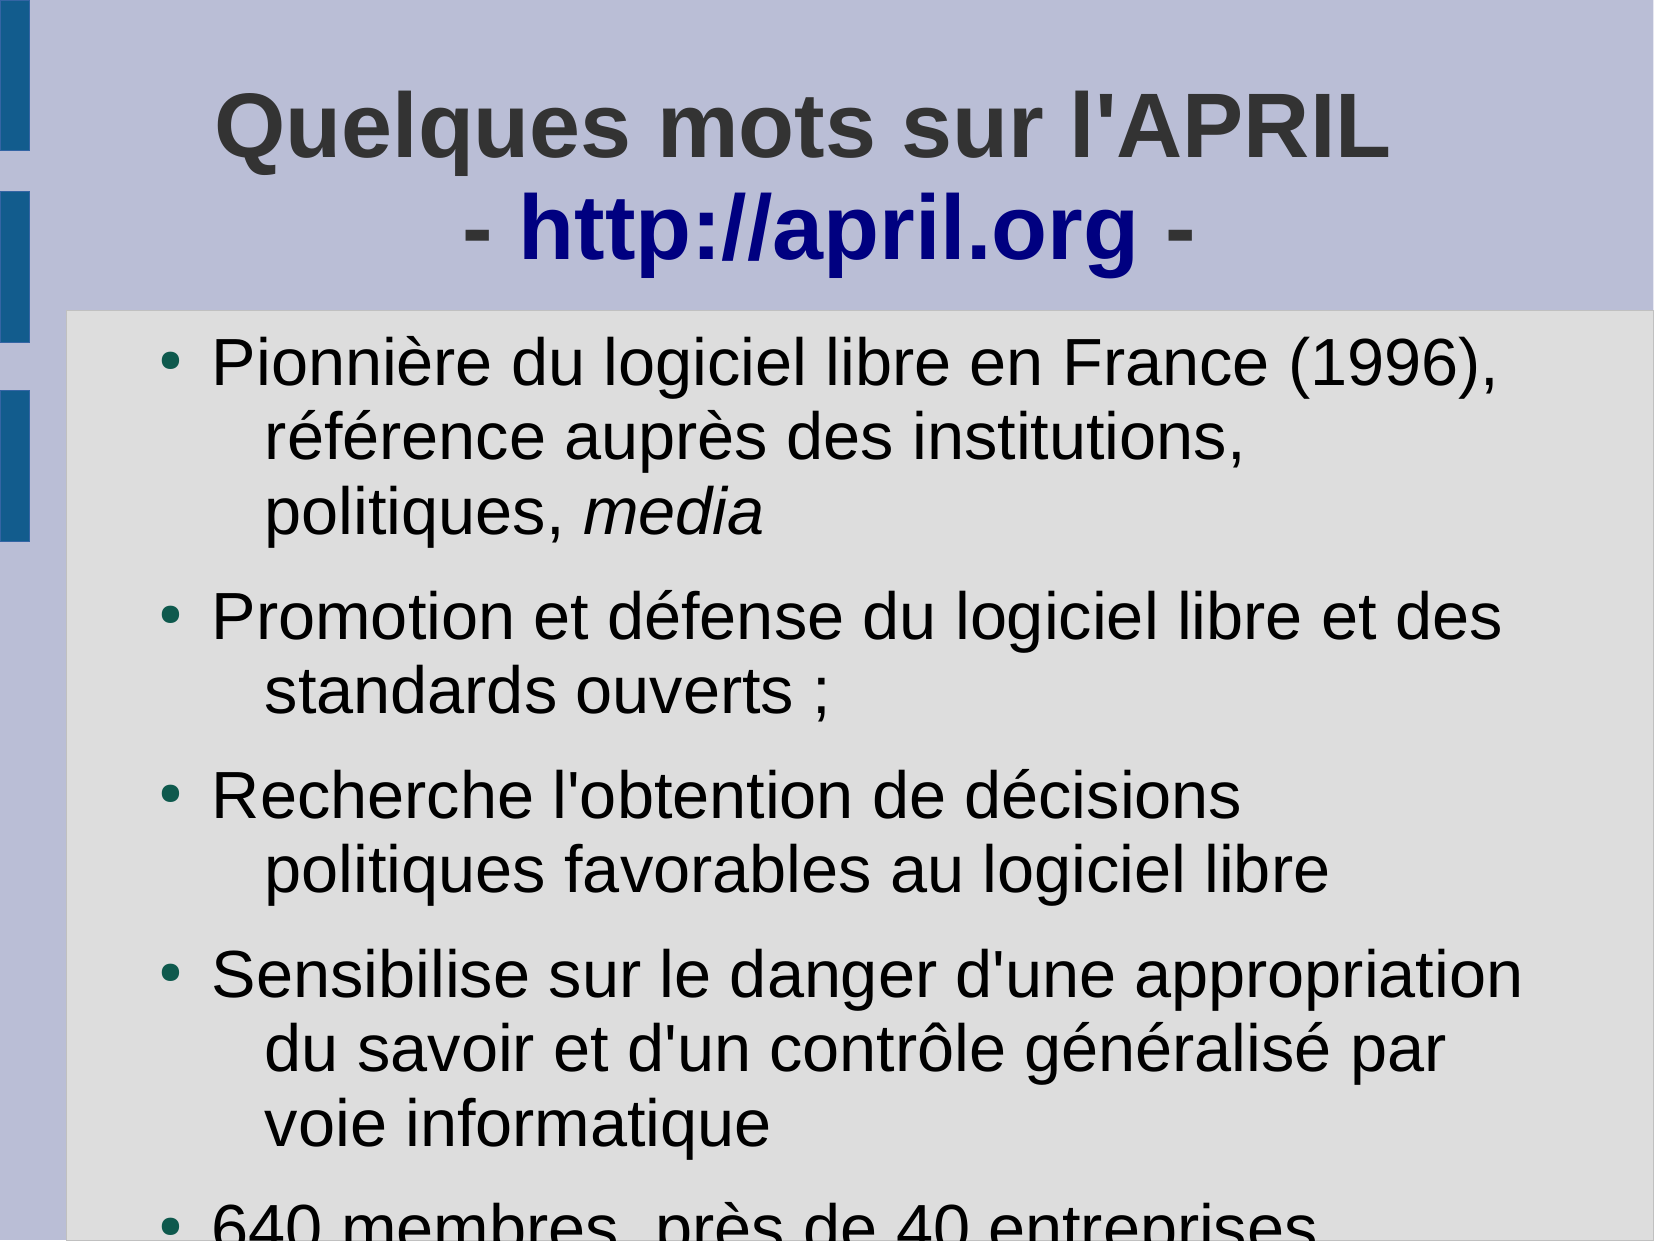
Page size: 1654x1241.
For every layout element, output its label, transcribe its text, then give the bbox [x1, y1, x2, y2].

list Pionnière du logiciel libre en France (1996), référence auprès des institutions, politiques, media Promotion et défense du logiciel libre et des standards ouverts ; Recherche l'obtention de décisions politiques favorables au logiciel libre Sensibilise sur le danger d'une appropriation du savoir et d'un contrôle généralisé par voie informatique 640 membres, près de 40 entreprises (toutes tailles) [123, 324, 1536, 1193]
title Quelques mots sur l'APRIL - http://april.org - [123, 59, 1536, 295]
